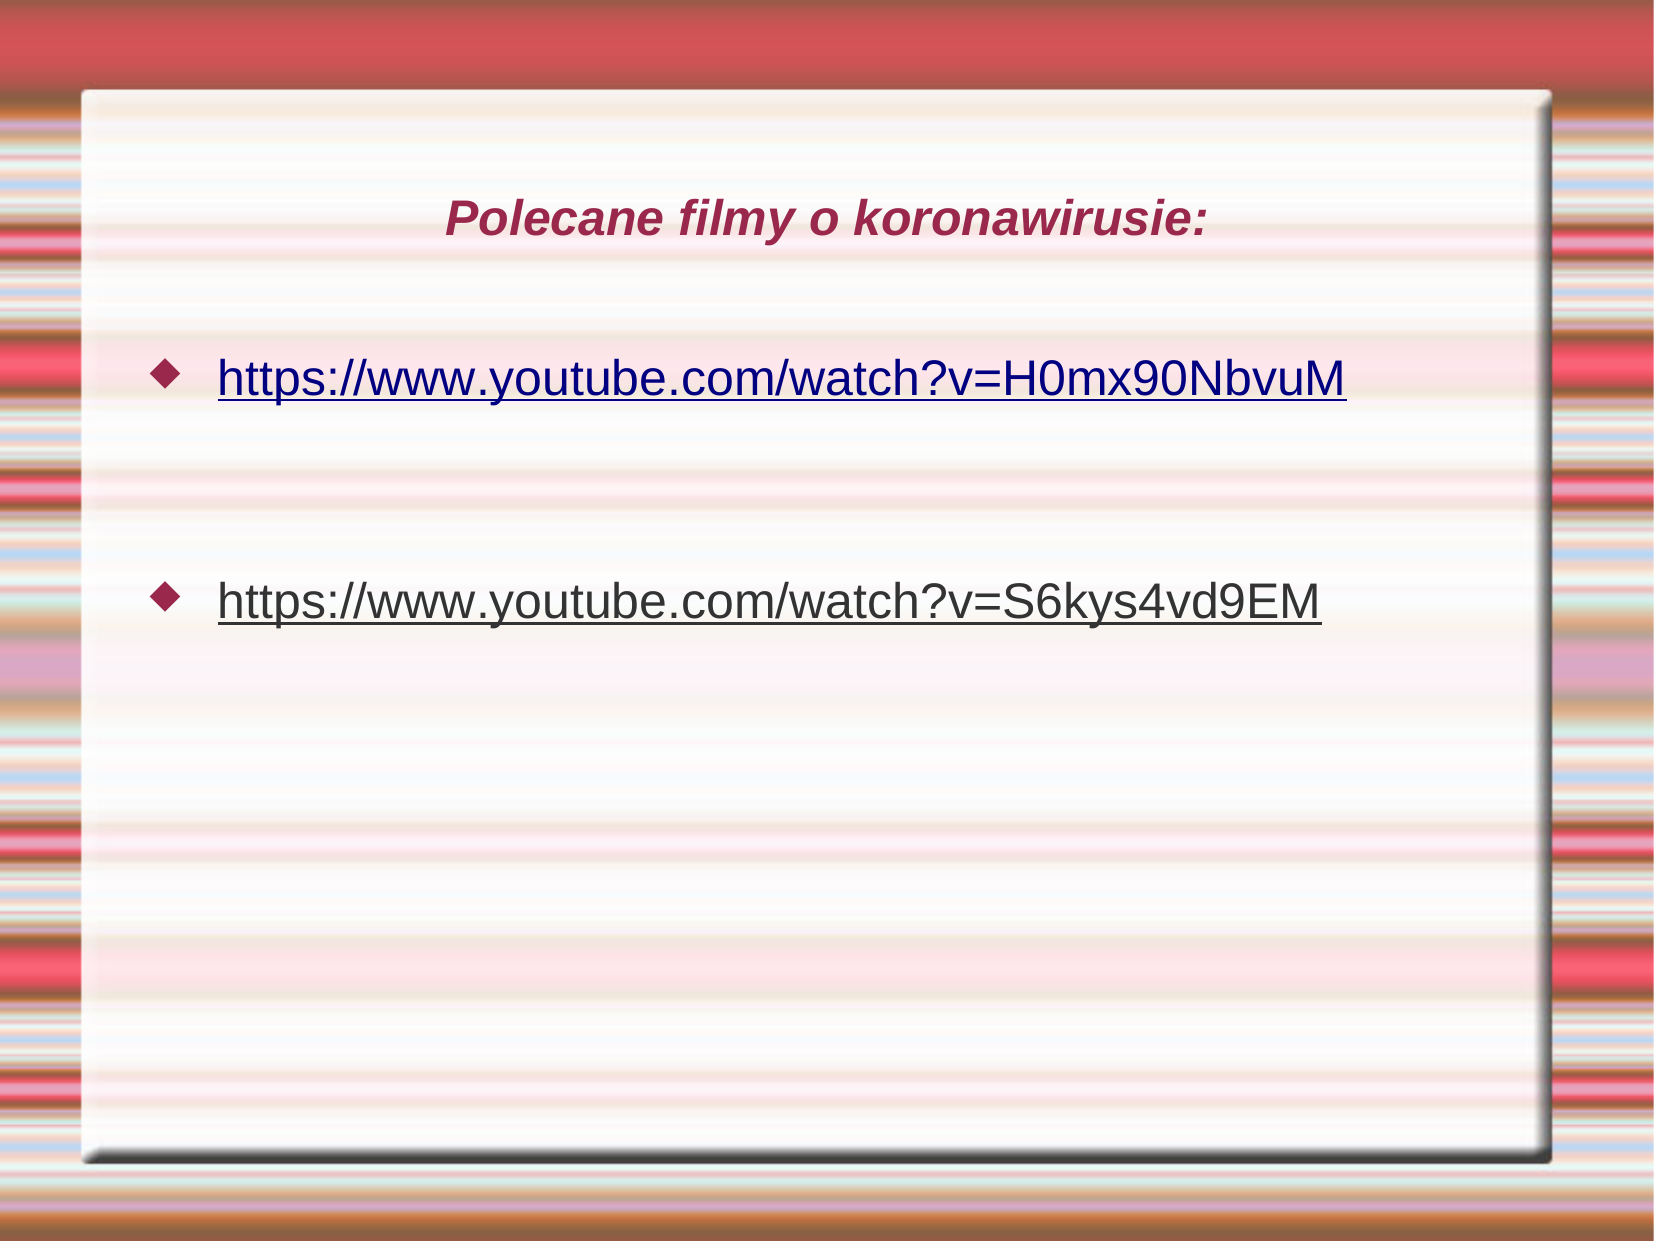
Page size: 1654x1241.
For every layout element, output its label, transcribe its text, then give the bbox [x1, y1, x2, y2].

picture [0, 0, 1654, 1241]
list https://www.youtube.com/watch?v=H0mx90NbvuM https://www.youtube.com/watch?v=S6kys4vd9EM [134, 350, 1516, 1133]
title Polecane filmy o koronawirusie: [121, 114, 1534, 322]
